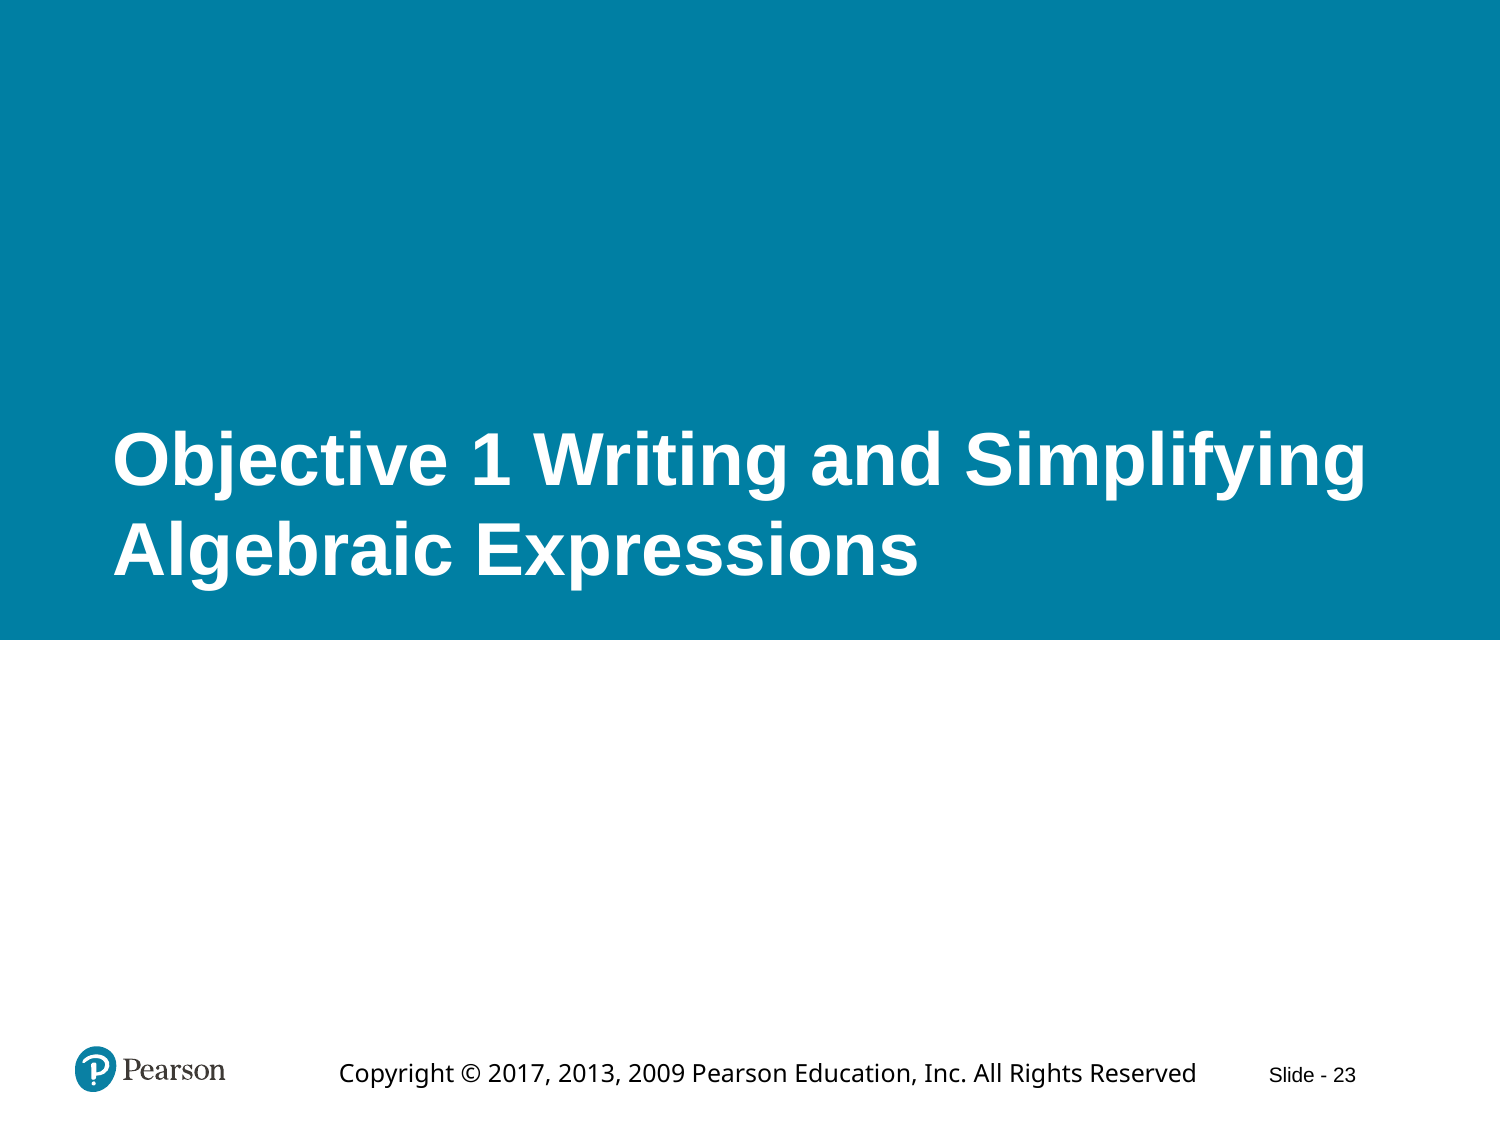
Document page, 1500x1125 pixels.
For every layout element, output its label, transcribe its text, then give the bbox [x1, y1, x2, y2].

title Objective 1 Writing and Simplifying Algebraic Expressions [112, 125, 1388, 591]
